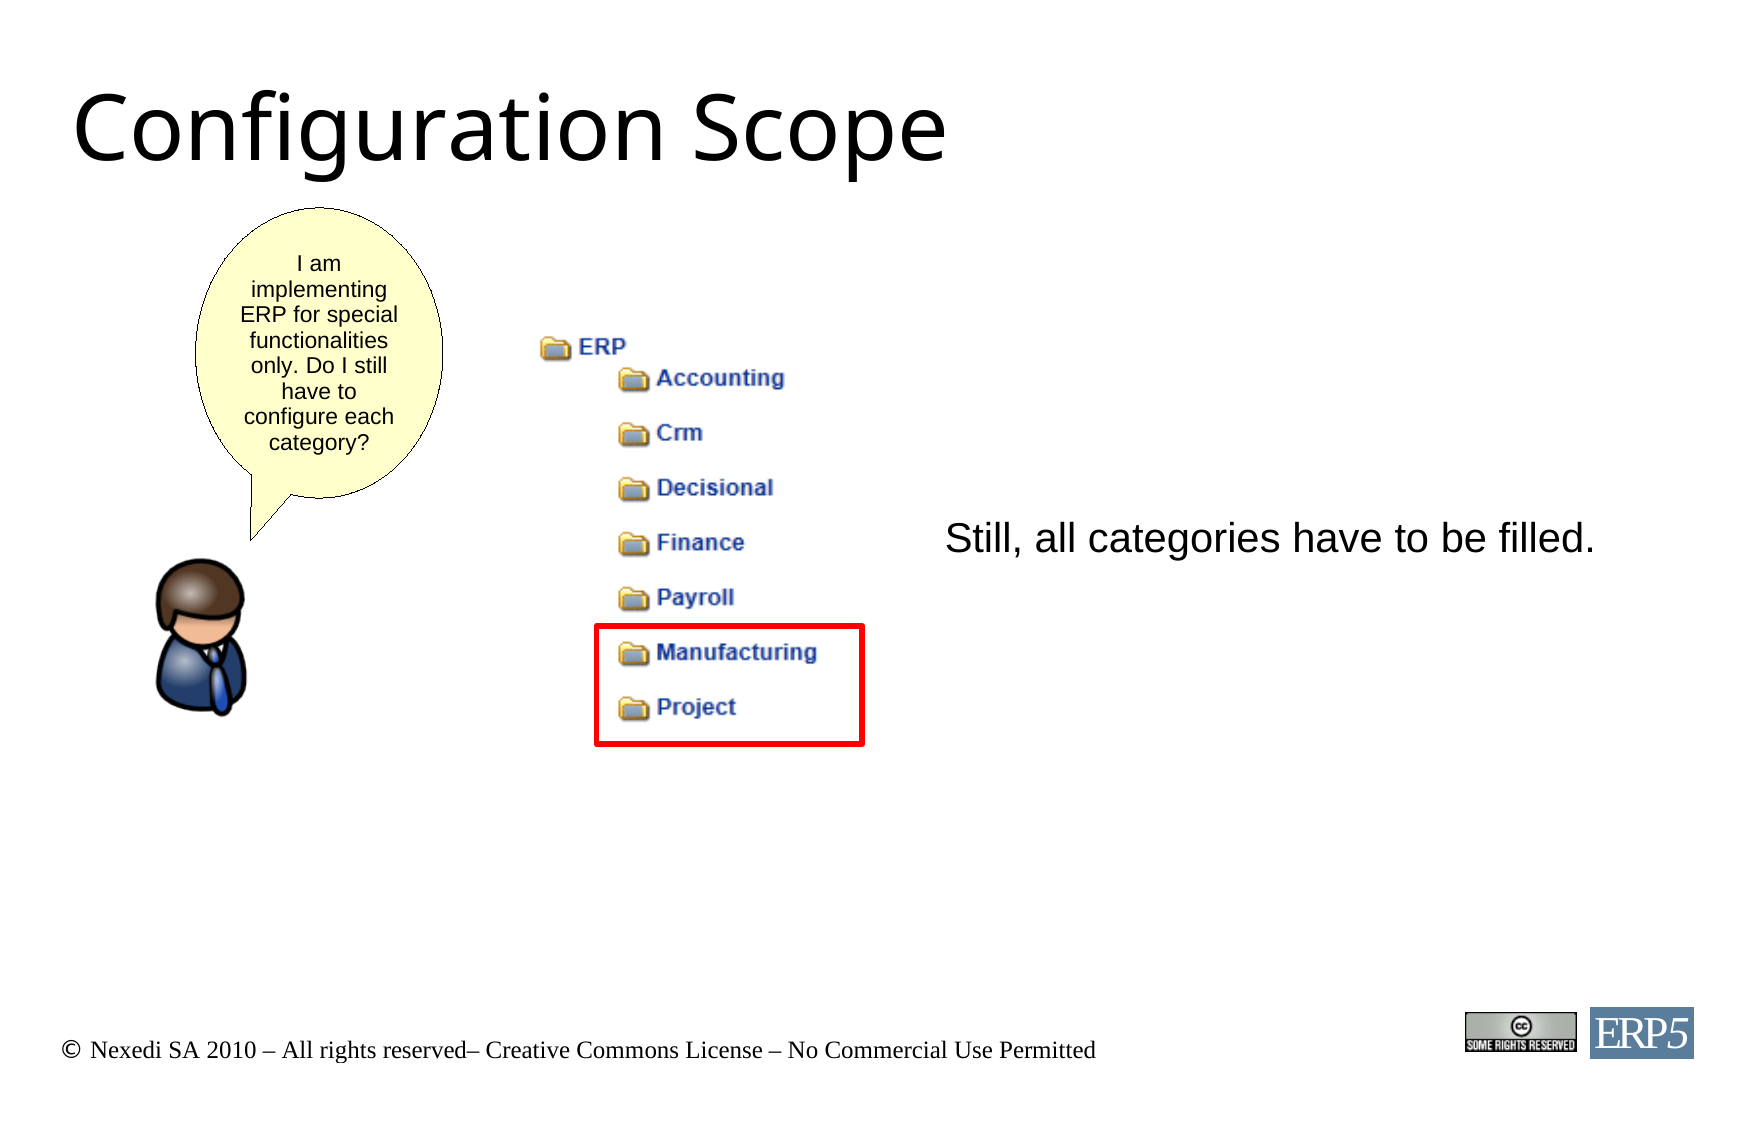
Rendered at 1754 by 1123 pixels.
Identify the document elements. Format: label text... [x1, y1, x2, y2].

picture [599, 629, 832, 739]
title Configuration Scope [71, 63, 1707, 187]
text_box I am implementing ERP for special functionalities only. Do I still have to configure each category? [195, 207, 443, 541]
text_box Still, all categories have to be filled. [944, 514, 1625, 561]
picture [118, 553, 285, 721]
picture [1465, 1012, 1577, 1052]
picture [531, 324, 832, 739]
